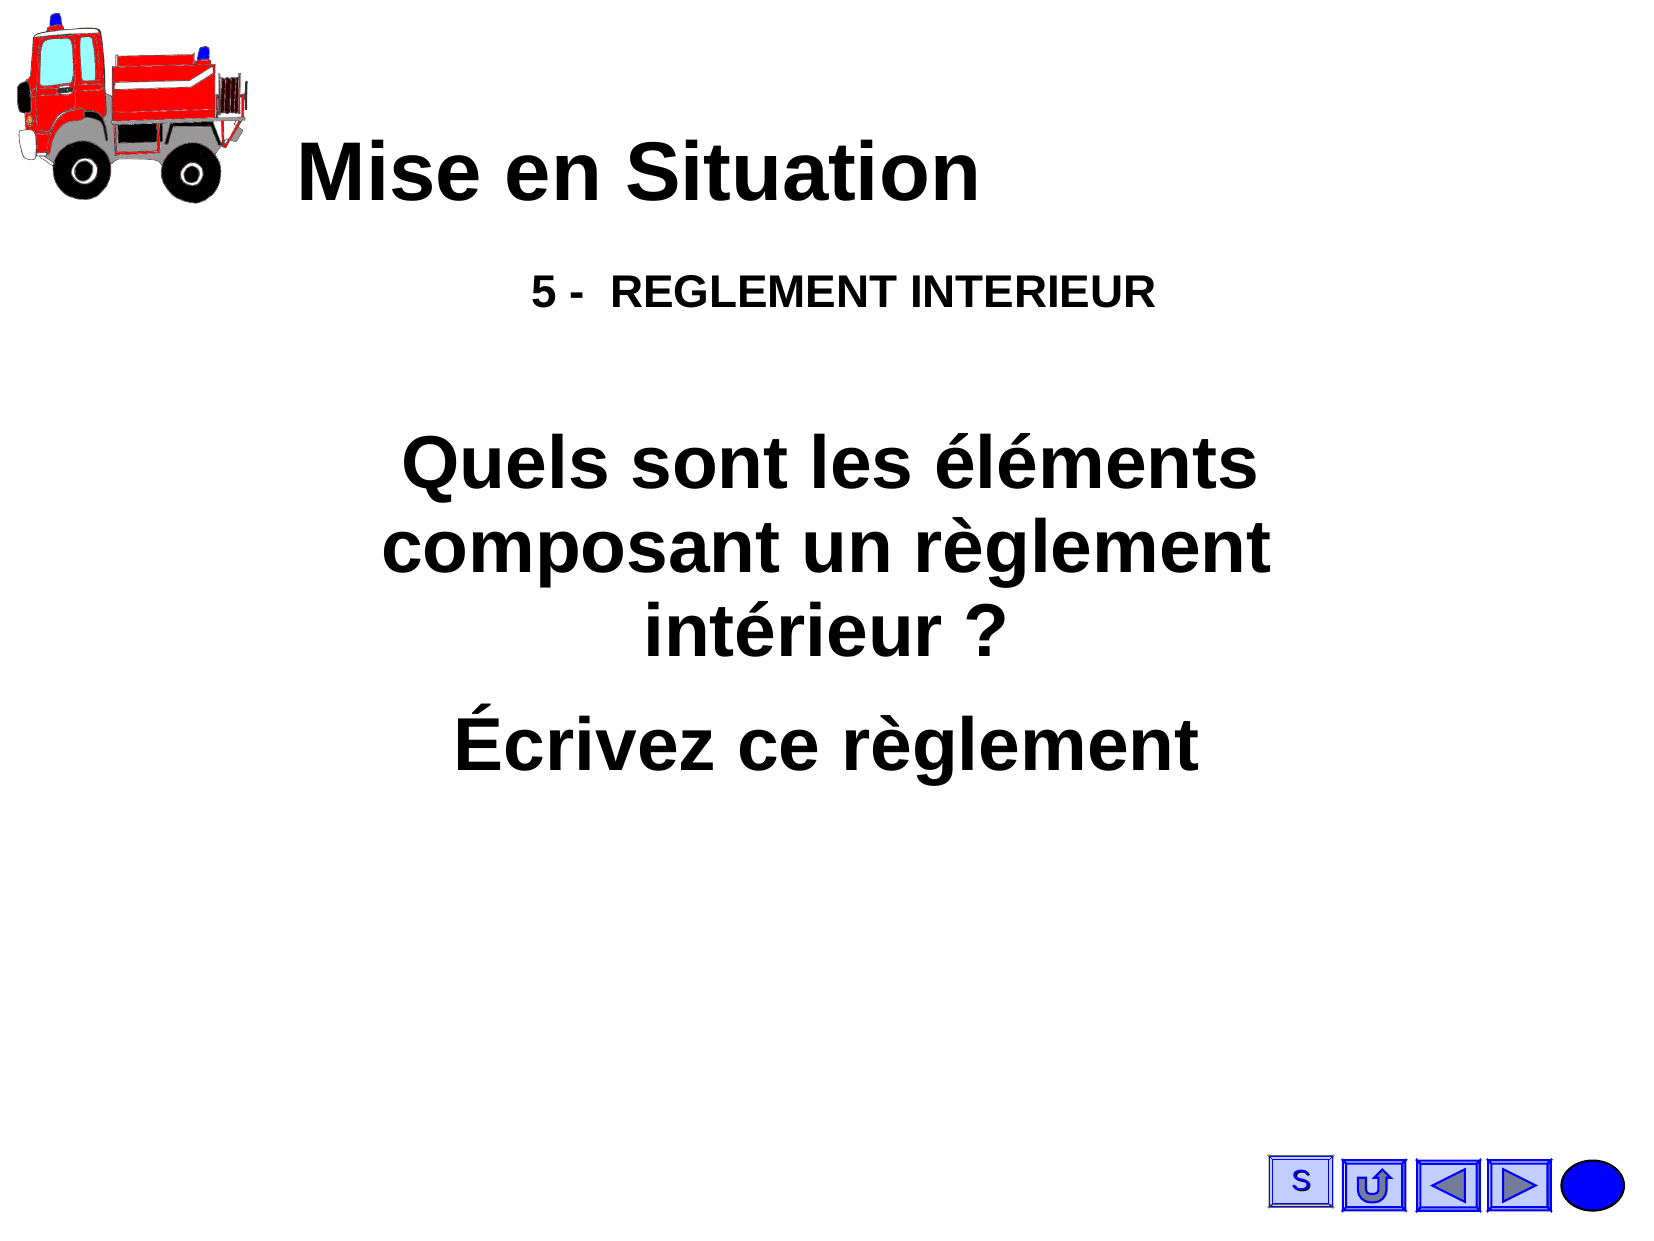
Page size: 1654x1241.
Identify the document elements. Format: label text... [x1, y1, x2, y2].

text_box [1561, 1160, 1625, 1211]
text_box 5 - REGLEMENT INTERIEUR [531, 265, 1359, 341]
text_box Mise en Situation [281, 118, 1020, 227]
picture [8, 8, 257, 216]
list Quels sont les éléments composant un règlement intérieur ? Écrivez ce règlement [177, 413, 1477, 921]
